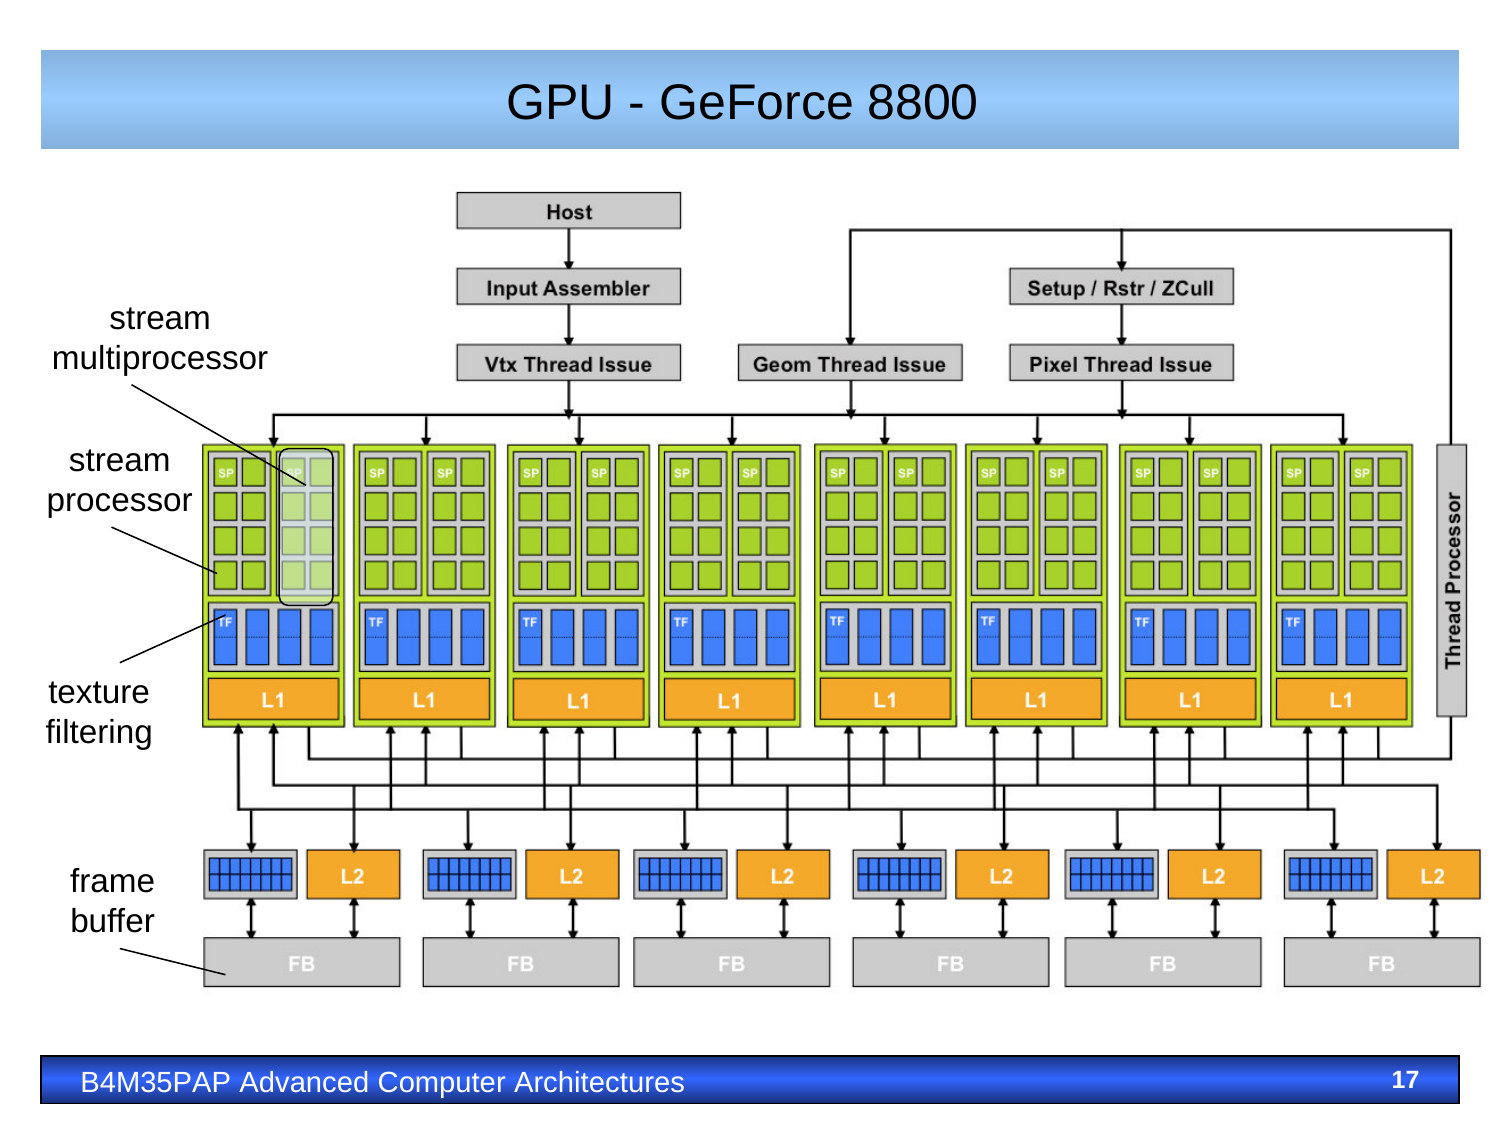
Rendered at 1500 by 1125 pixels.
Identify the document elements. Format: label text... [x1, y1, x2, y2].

picture [184, 175, 1500, 1002]
text_box stream processor [14, 431, 226, 526]
picture [184, 417, 208, 431]
text_box frame buffer [41, 851, 185, 947]
text_box texture filtering [14, 662, 185, 758]
text_box [279, 448, 333, 606]
title GPU - GeForce 8800 [41, 50, 1459, 149]
text_box stream multiprocessor [14, 288, 307, 384]
